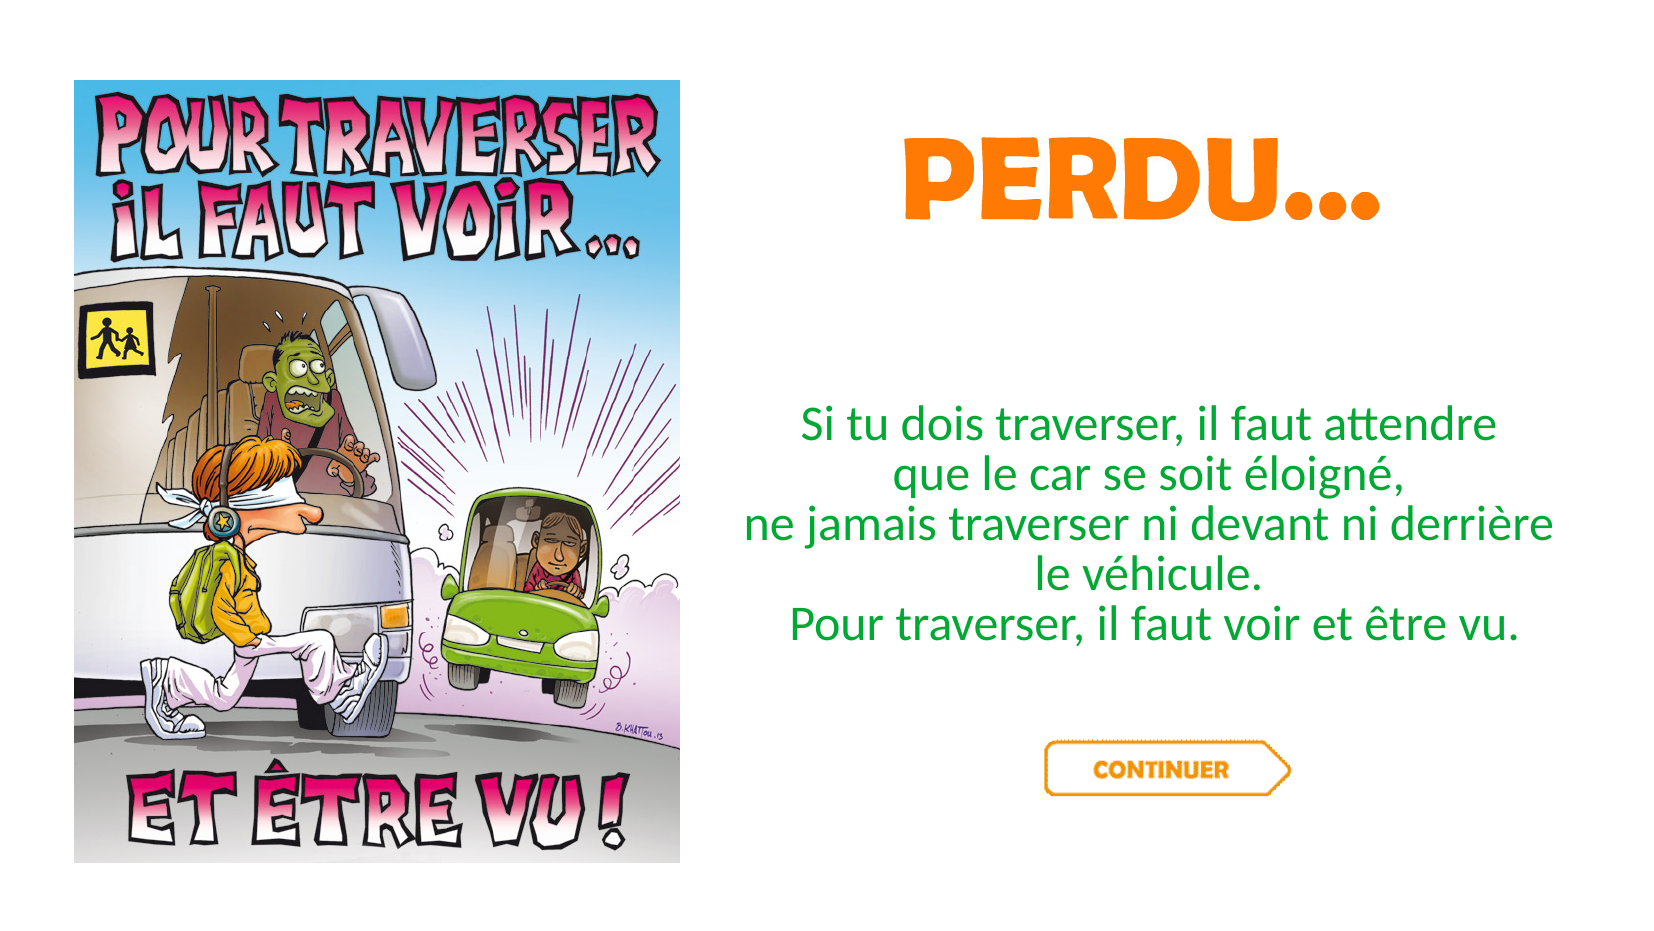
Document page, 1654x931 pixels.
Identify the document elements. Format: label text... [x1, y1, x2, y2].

text_box Si tu dois traverser, il faut attendre que le car se soit éloigné, ne jamais traverser ni devant ni derrière le véhicule. Pour traverser, il faut voir et être vu. [702, 395, 1607, 661]
picture [1043, 738, 1294, 799]
picture [874, 88, 1420, 254]
picture [74, 80, 680, 863]
